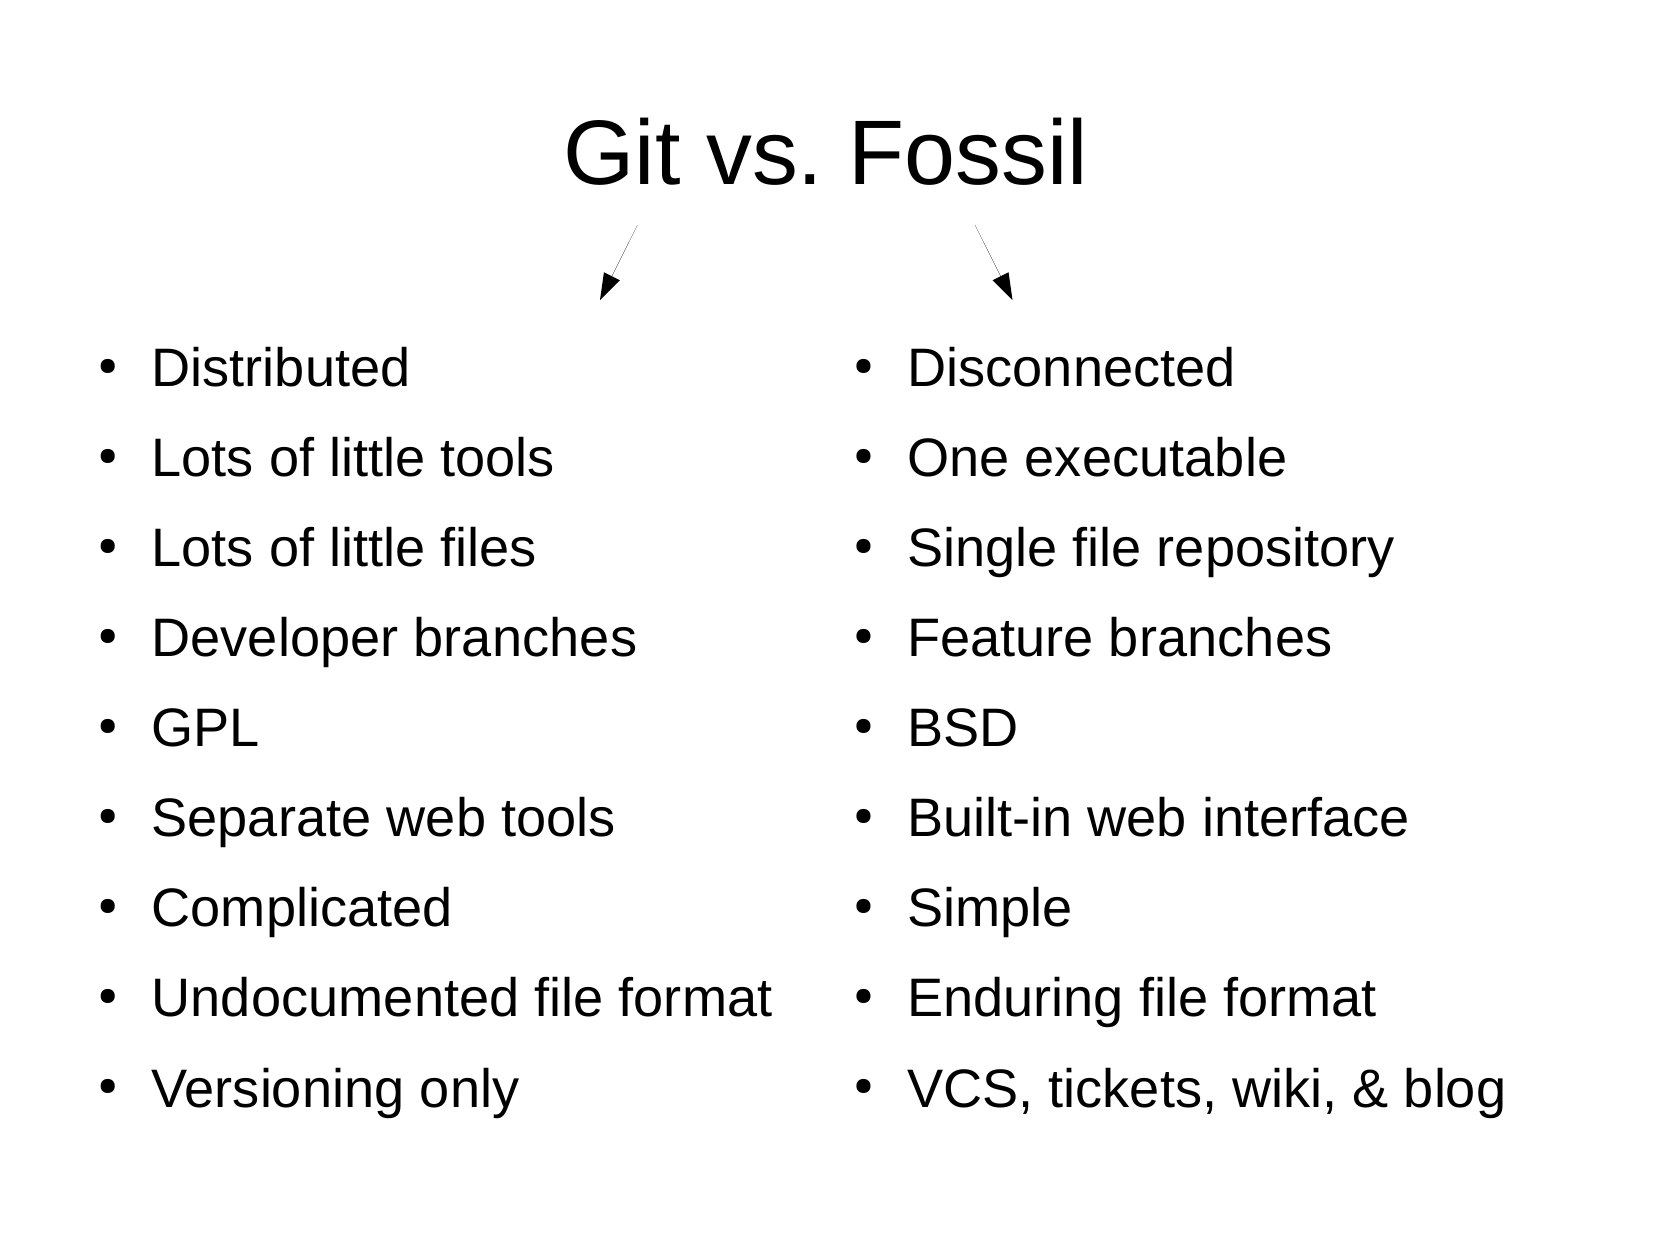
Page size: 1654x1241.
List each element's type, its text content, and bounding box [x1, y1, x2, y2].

list Distributed Lots of little tools Lots of little files Developer branches GPL Separate web tools Complicated Undocumented file format Versioning only [80, 337, 807, 1221]
title Git vs. Fossil [82, 49, 1571, 257]
list Disconnected One executable Single file repository Feature branches BSD Built-in web interface Simple Enduring file format VCS, tickets, wiki, & blog [836, 337, 1639, 1197]
